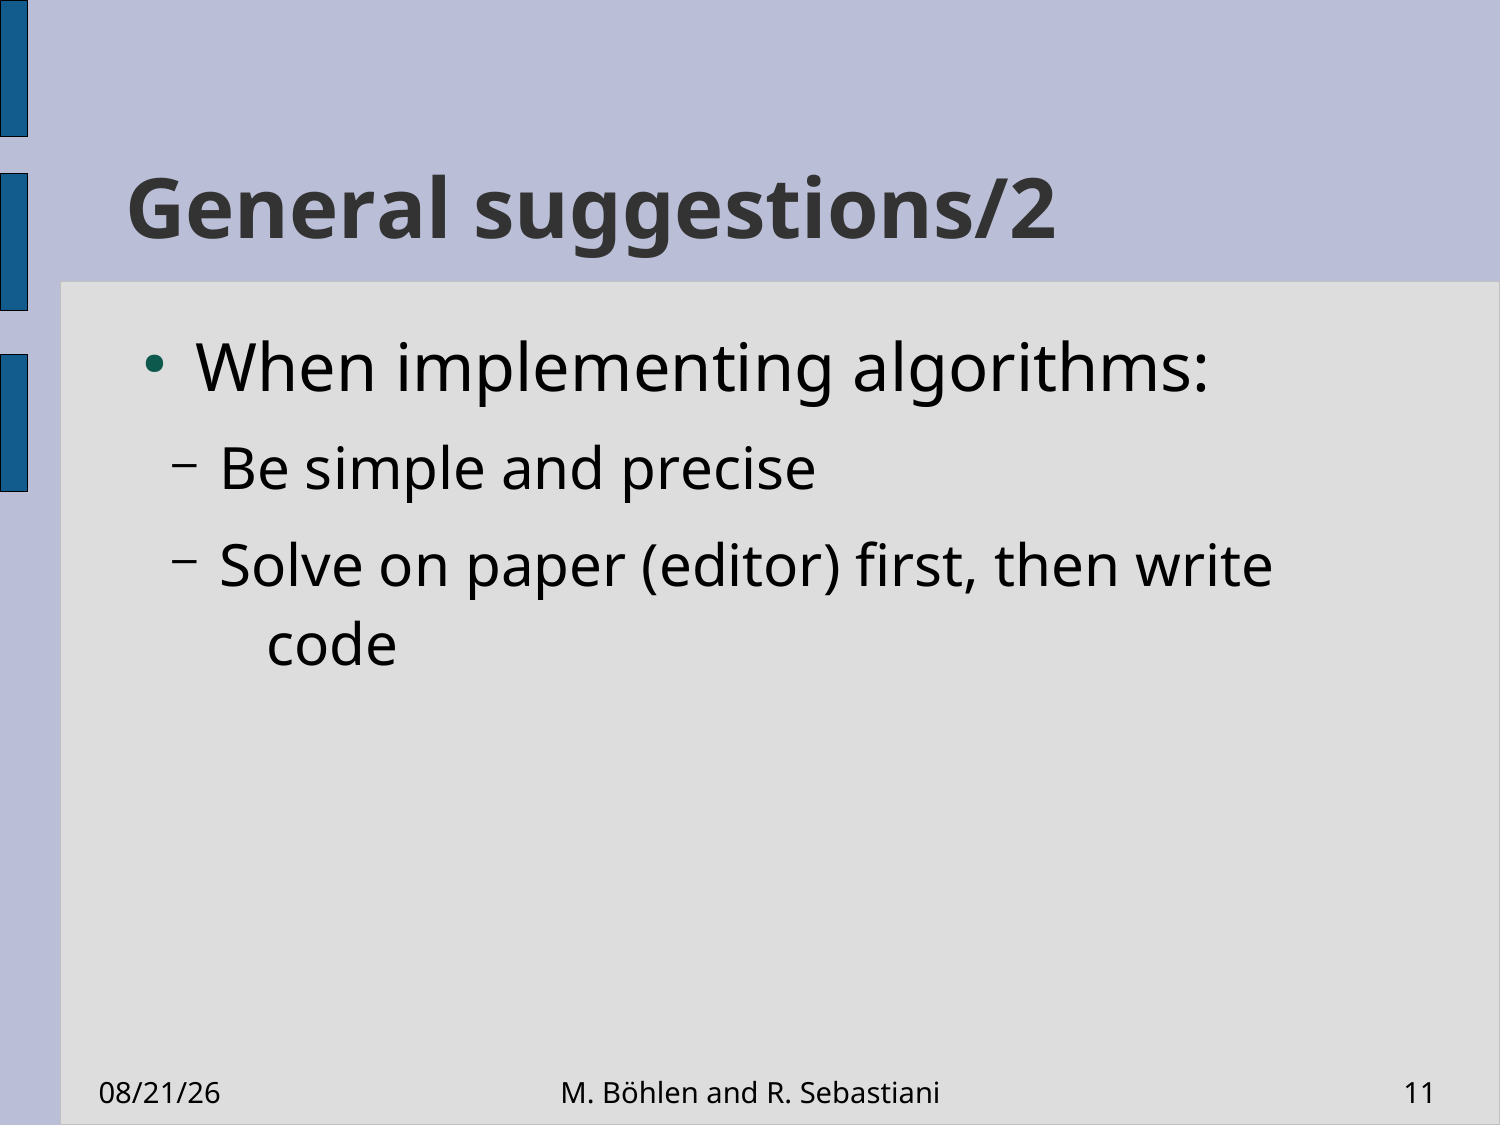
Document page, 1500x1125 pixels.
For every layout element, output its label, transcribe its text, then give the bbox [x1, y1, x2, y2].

list When implementing algorithms: Be simple and precise Solve on paper (editor) first, then write code [110, 312, 1392, 1037]
title General suggestions/2 [110, 67, 1392, 271]
